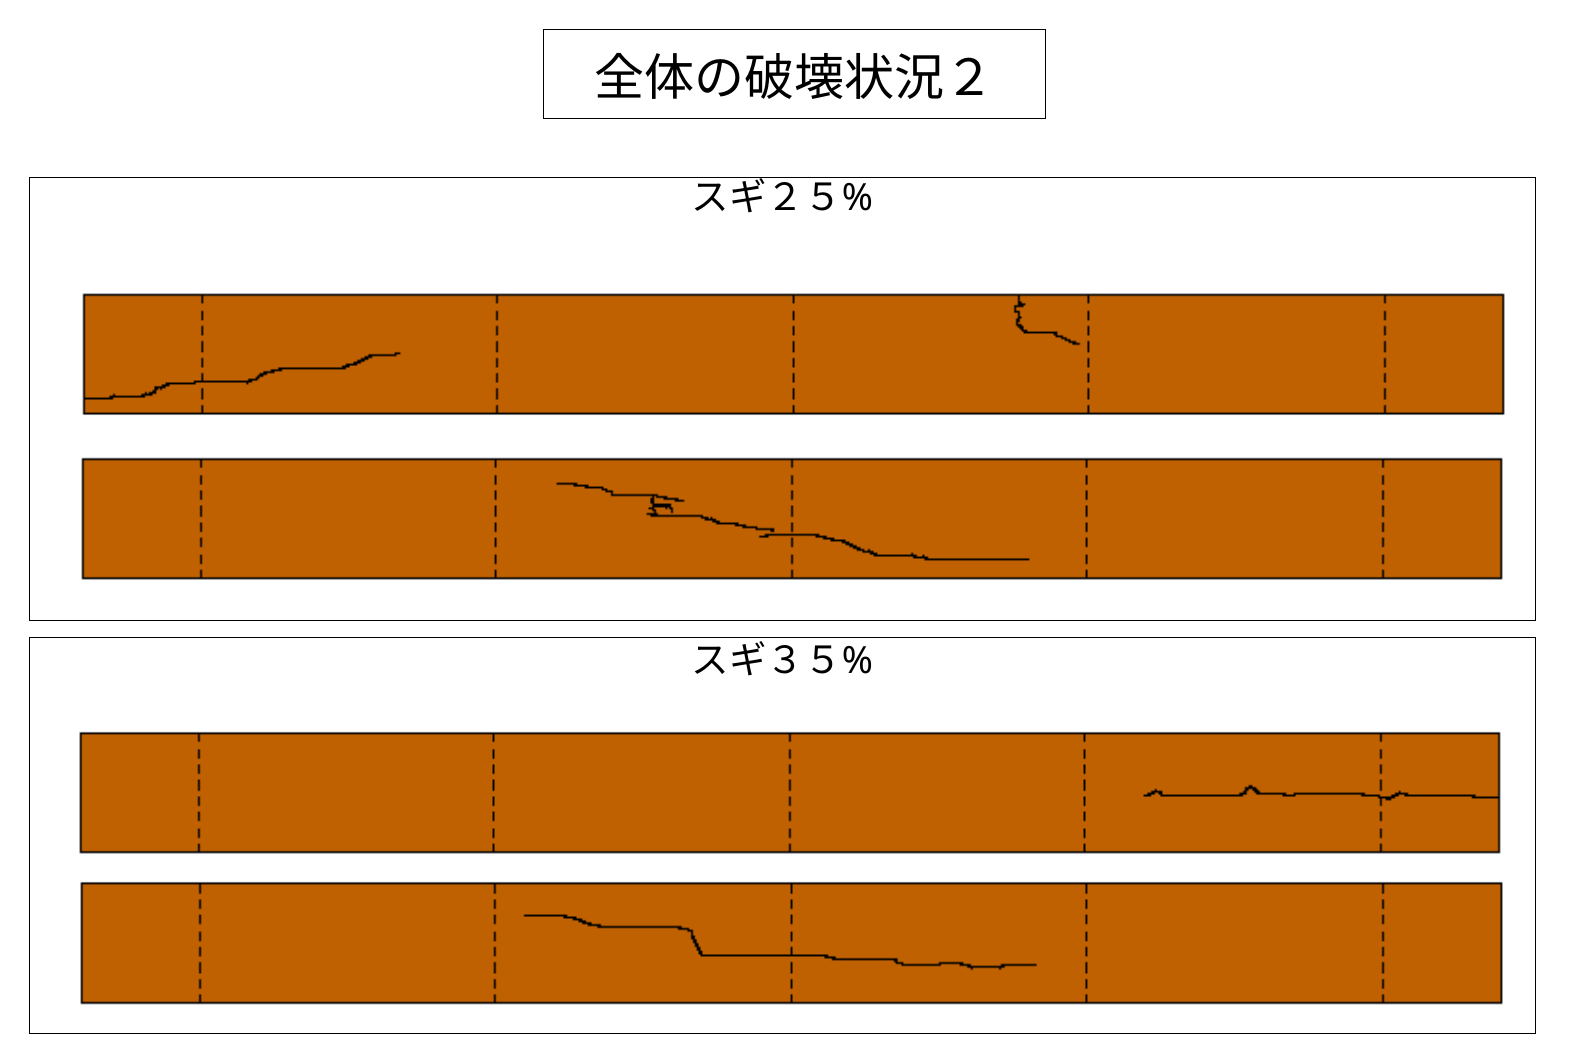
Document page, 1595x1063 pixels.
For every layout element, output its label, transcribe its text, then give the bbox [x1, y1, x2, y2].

text_box スギ３５% [29, 637, 1536, 1034]
text_box スギ２５% [29, 177, 1536, 621]
text_box 全体の破壊状況２ [543, 29, 1046, 119]
